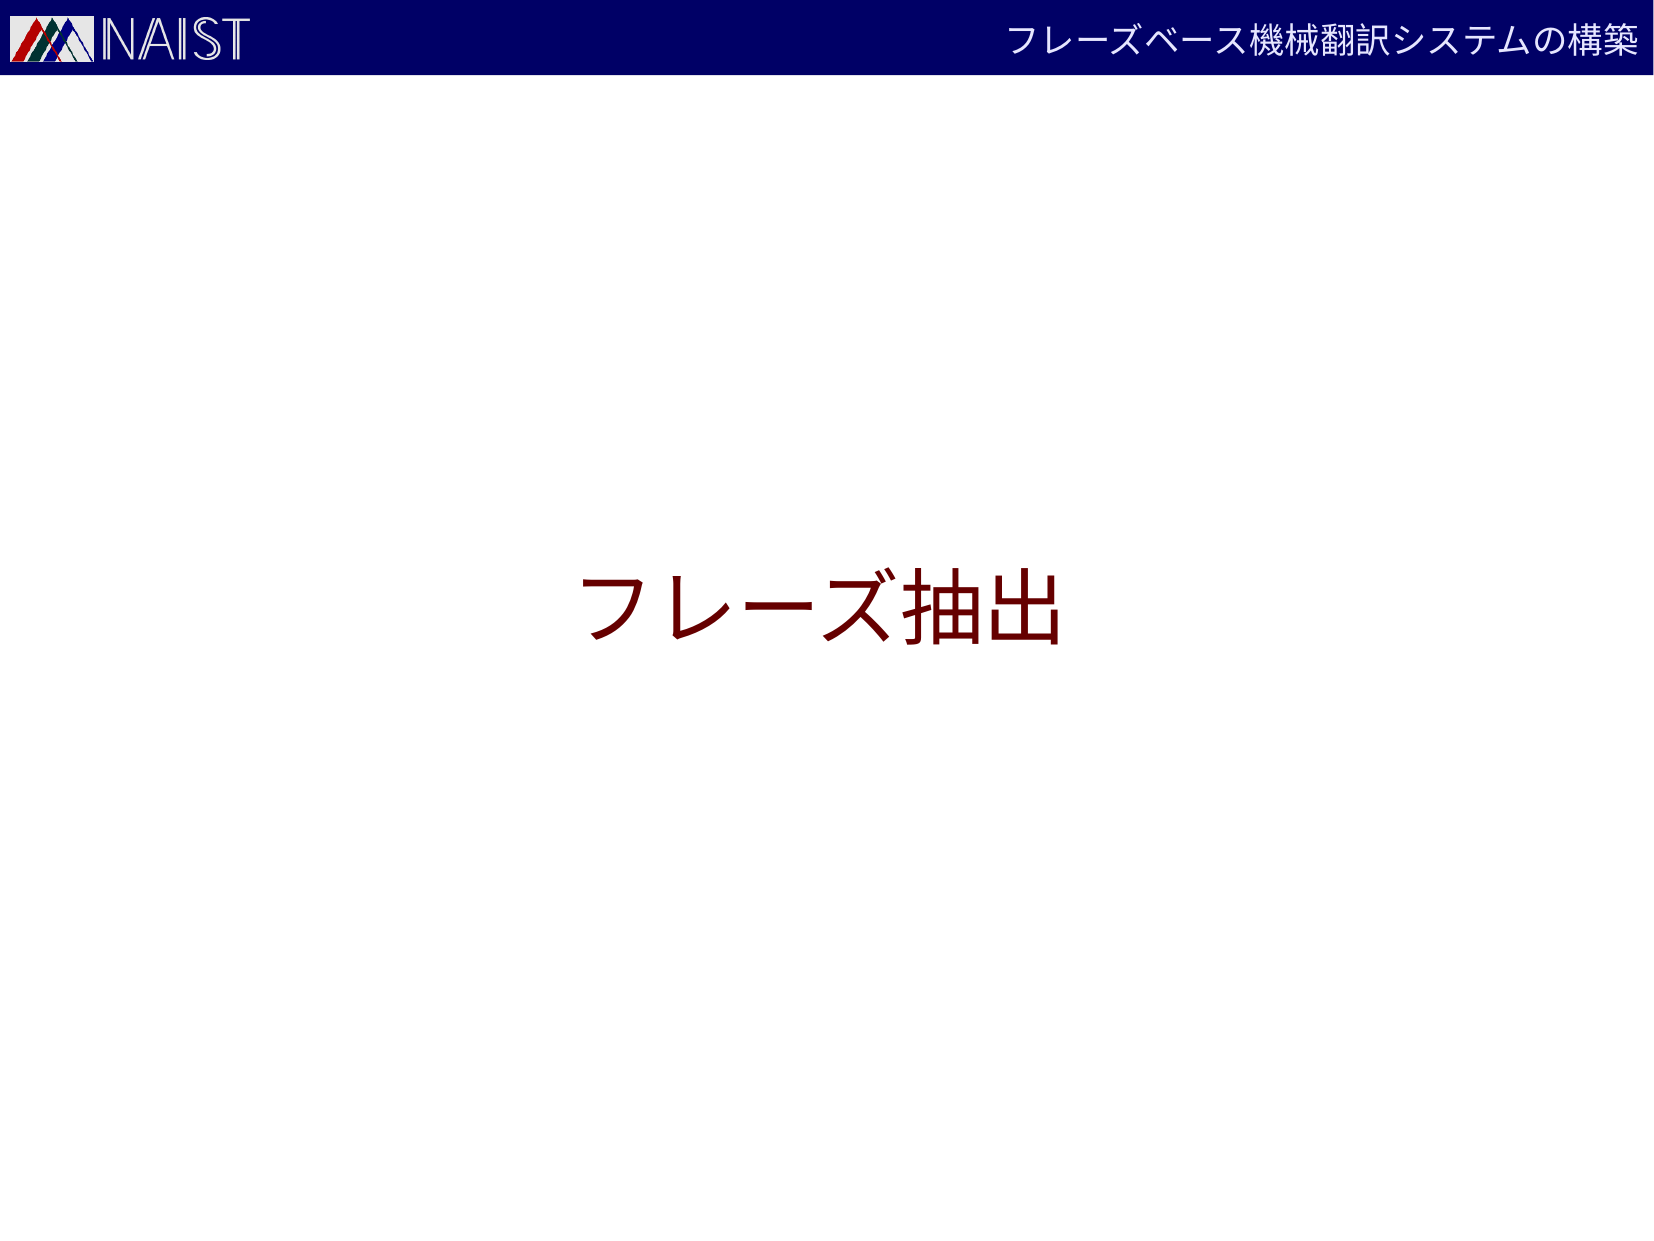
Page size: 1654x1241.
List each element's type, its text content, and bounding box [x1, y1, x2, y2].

title フレーズ抽出 [75, 506, 1564, 698]
picture [102, 17, 251, 60]
picture [10, 16, 94, 62]
